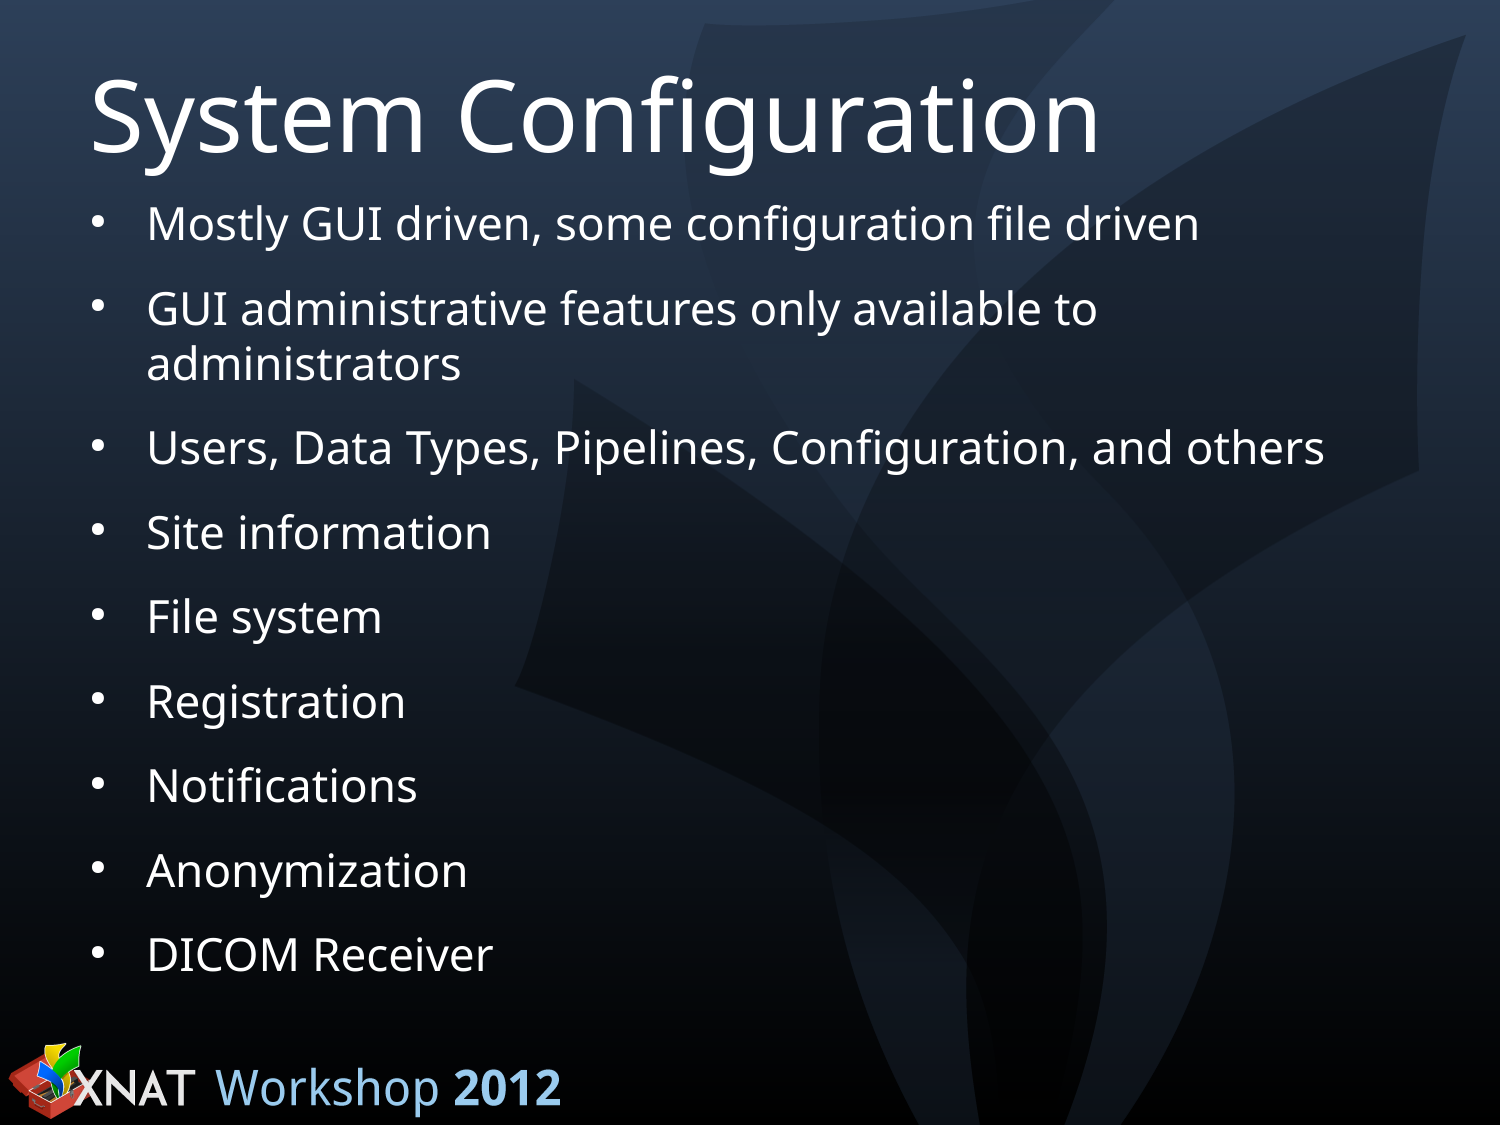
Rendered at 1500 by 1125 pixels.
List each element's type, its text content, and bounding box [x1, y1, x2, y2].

list Mostly GUI driven, some configuration file driven GUI administrative features only available to administrators Users, Data Types, Pipelines, Configuration, and others Site information File system Registration Notifications Anonymization DICOM Receiver [75, 187, 1425, 993]
picture [0, 0, 1500, 1125]
title System Configuration [75, 45, 1425, 187]
